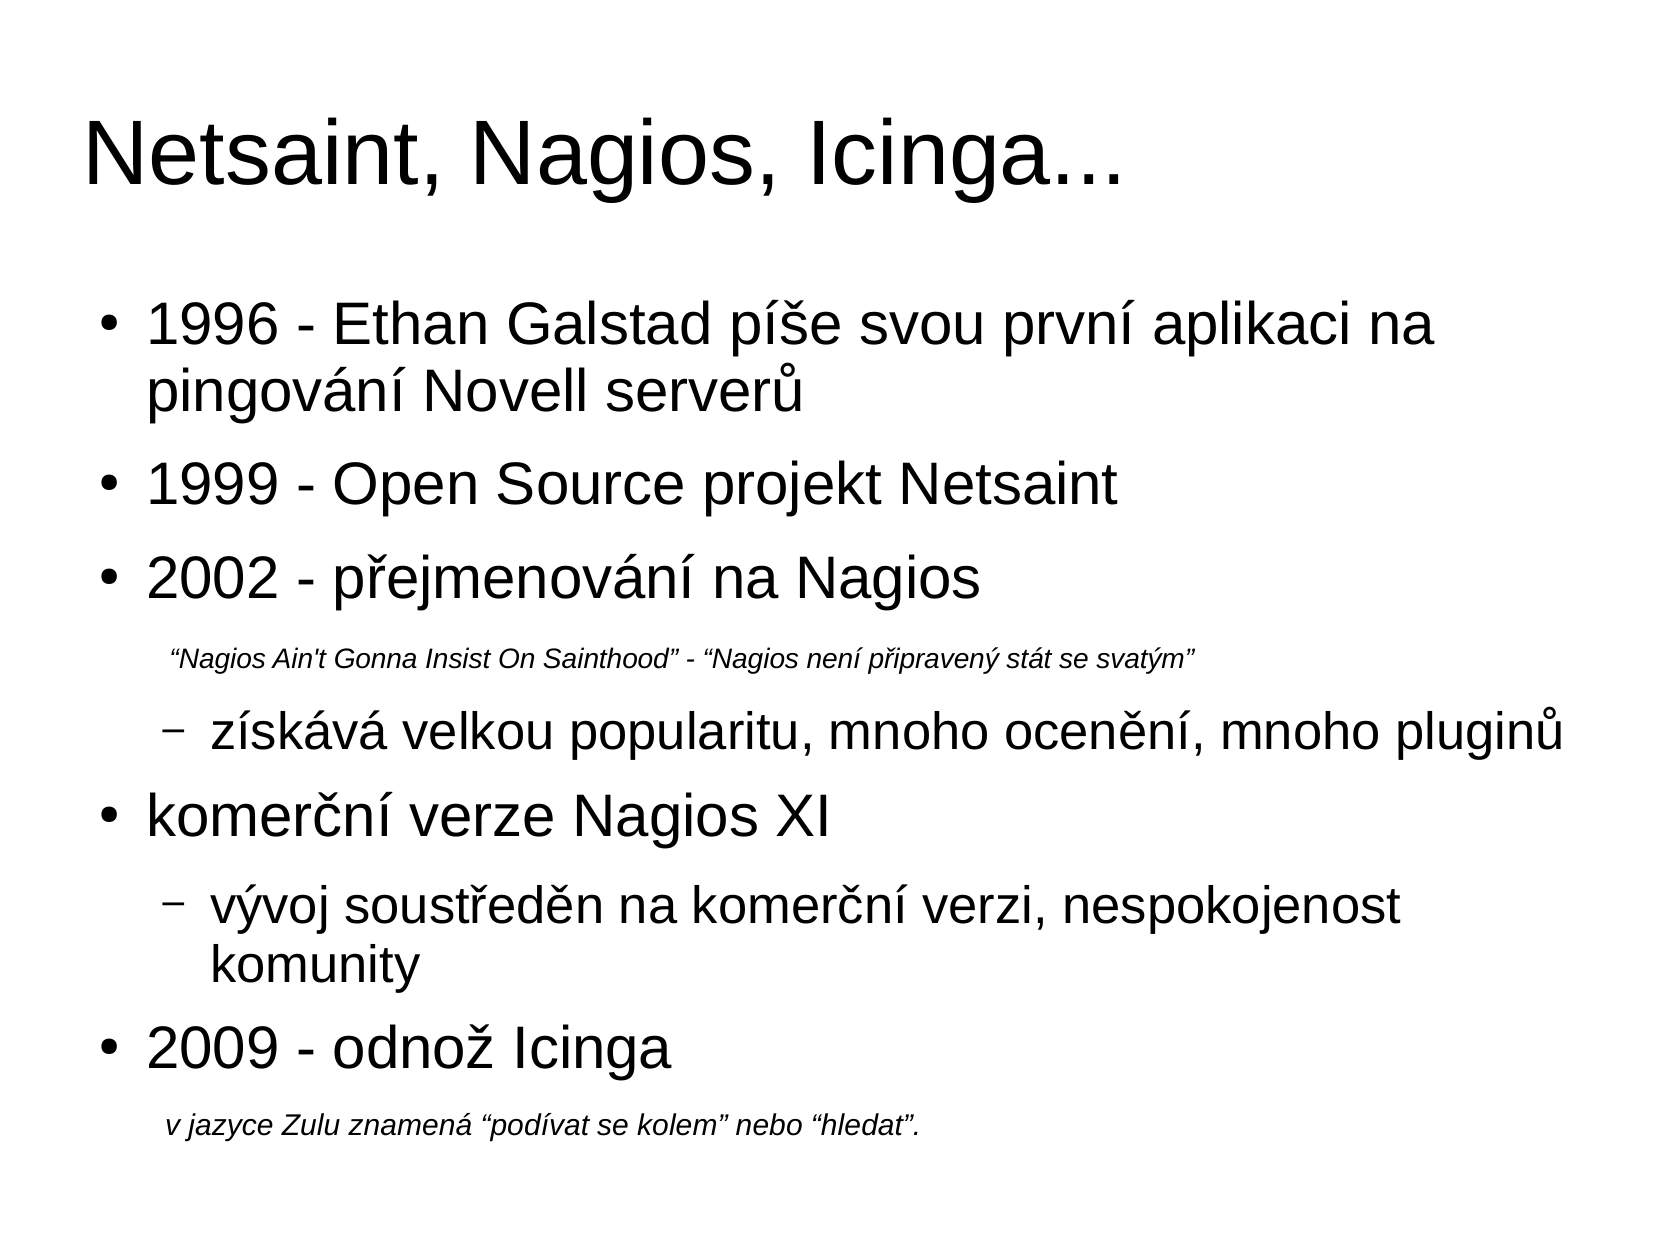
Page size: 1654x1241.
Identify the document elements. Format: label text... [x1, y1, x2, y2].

title Netsaint, Nagios, Icinga... [82, 49, 1571, 257]
list 1996 - Ethan Galstad píše svou první aplikaci na pingování Novell serverů 1999 - Open Source projekt Netsaint 2002 - přejmenování na Nagios “Nagios Ain't Gonna Insist On Sainthood” - “Nagios není připravený stát se svatým” získává velkou popularitu, mnoho ocenění, mnoho pluginů komerční verze Nagios XI vývoj soustředěn na komerční verzi, nespokojenost komunity 2009 - odnož Icinga v jazyce Zulu znamená “podívat se kolem” nebo “hledat”. [82, 290, 1571, 1152]
